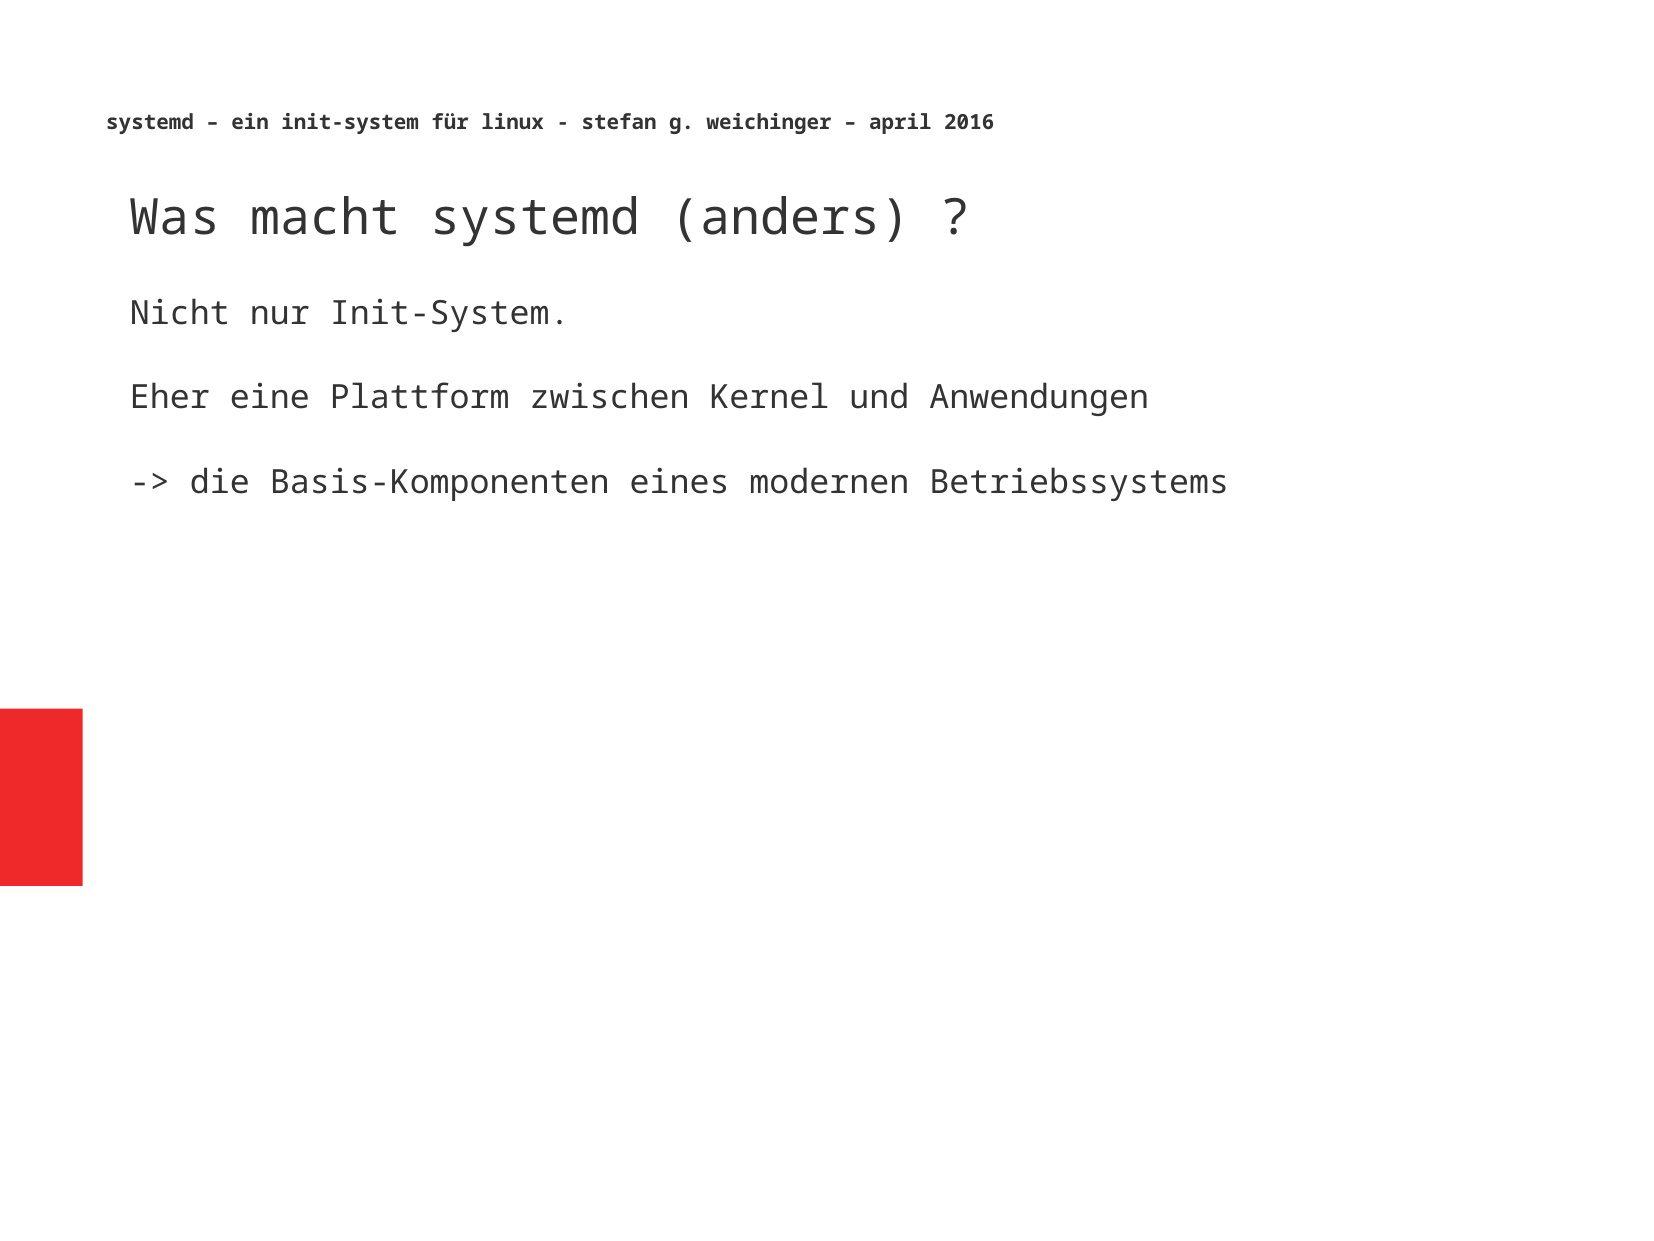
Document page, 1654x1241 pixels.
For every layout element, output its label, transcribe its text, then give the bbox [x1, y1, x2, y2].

list Was macht systemd (anders) ? Nicht nur Init-System. Eher eine Plattform zwischen Kernel und Anwendungen -> die Basis-Komponenten eines modernen Betriebssystems [129, 181, 1536, 1111]
title systemd – ein init-system für linux - stefan g. weichinger – april 2016 [106, 59, 1512, 184]
